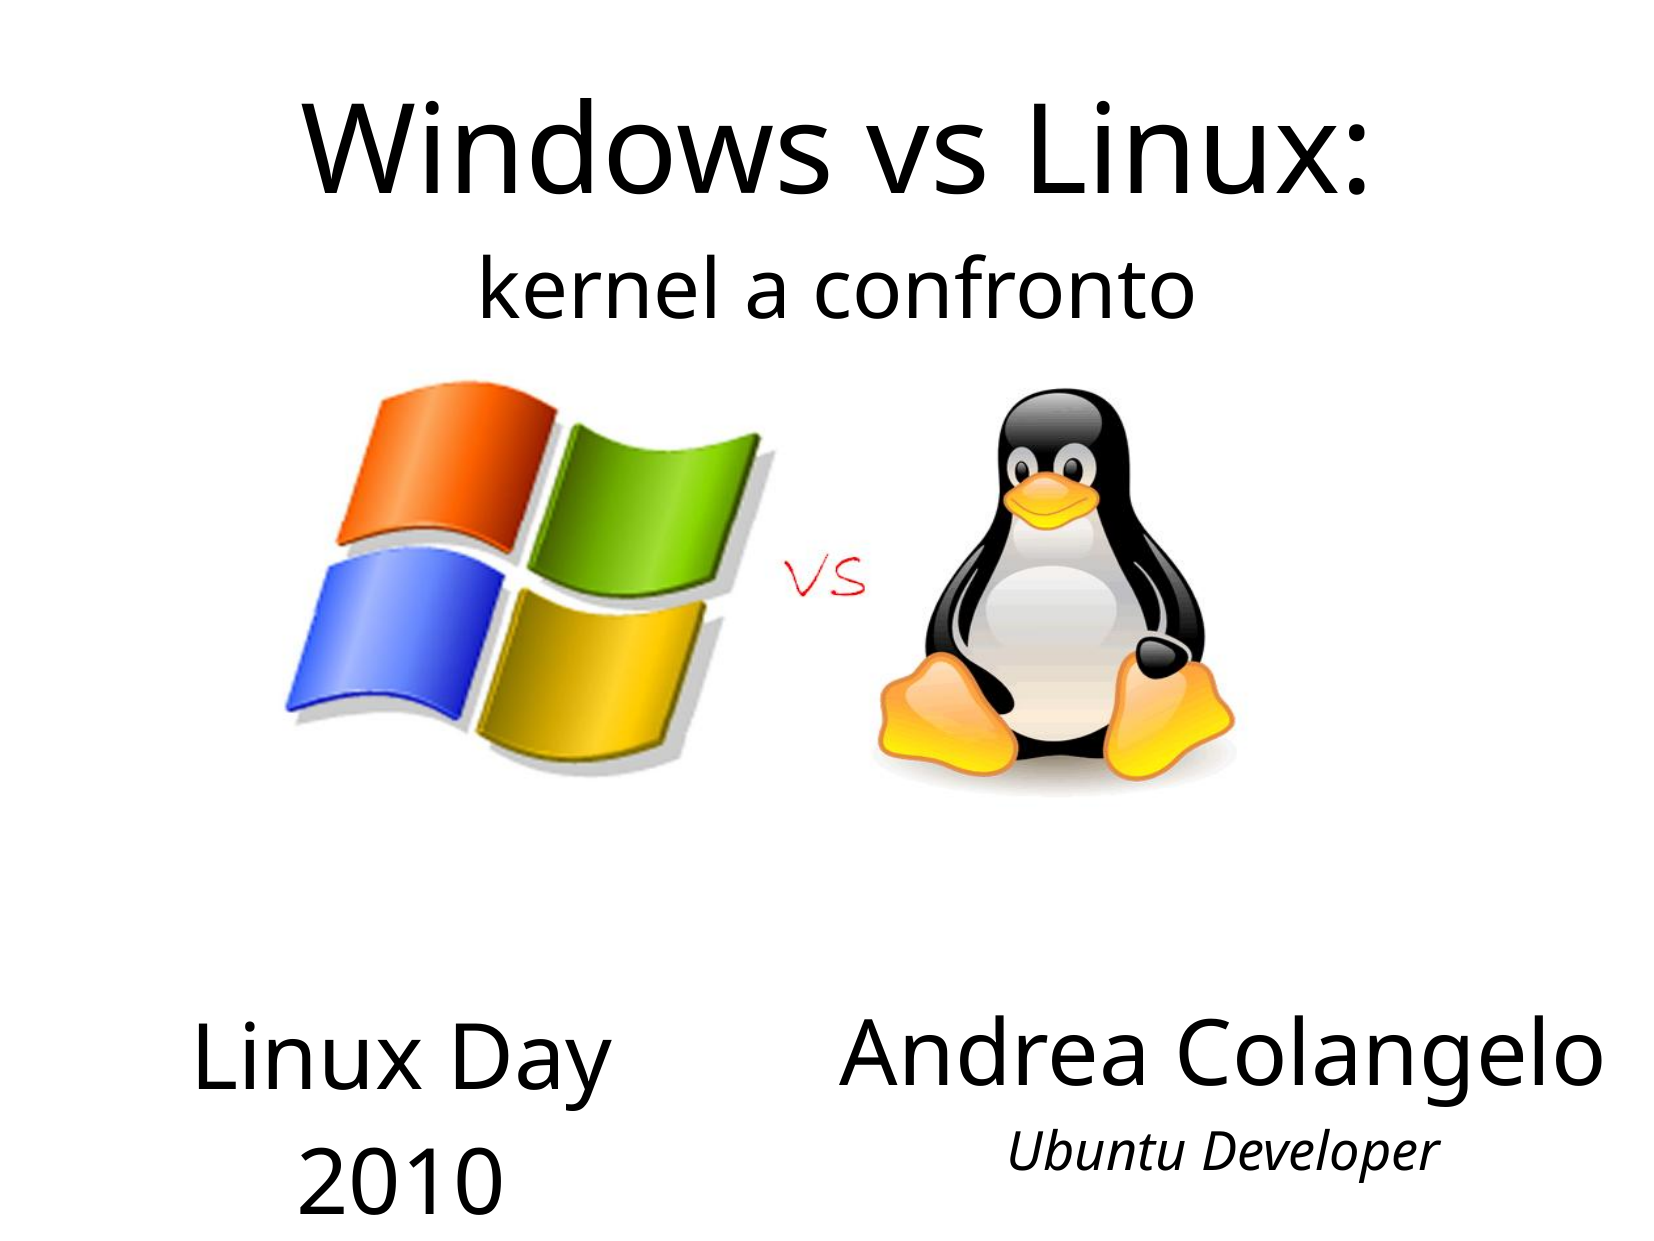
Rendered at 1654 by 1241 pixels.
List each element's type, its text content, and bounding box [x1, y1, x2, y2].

text_box Windows vs Linux: kernel a confronto [285, 52, 1354, 301]
picture [262, 350, 1275, 826]
text_box Linux Day 2010 Fermo – 23 ottobre 2010 [75, 984, 751, 1172]
text_box Andrea Colangelo Ubuntu Developer [825, 979, 1604, 1163]
